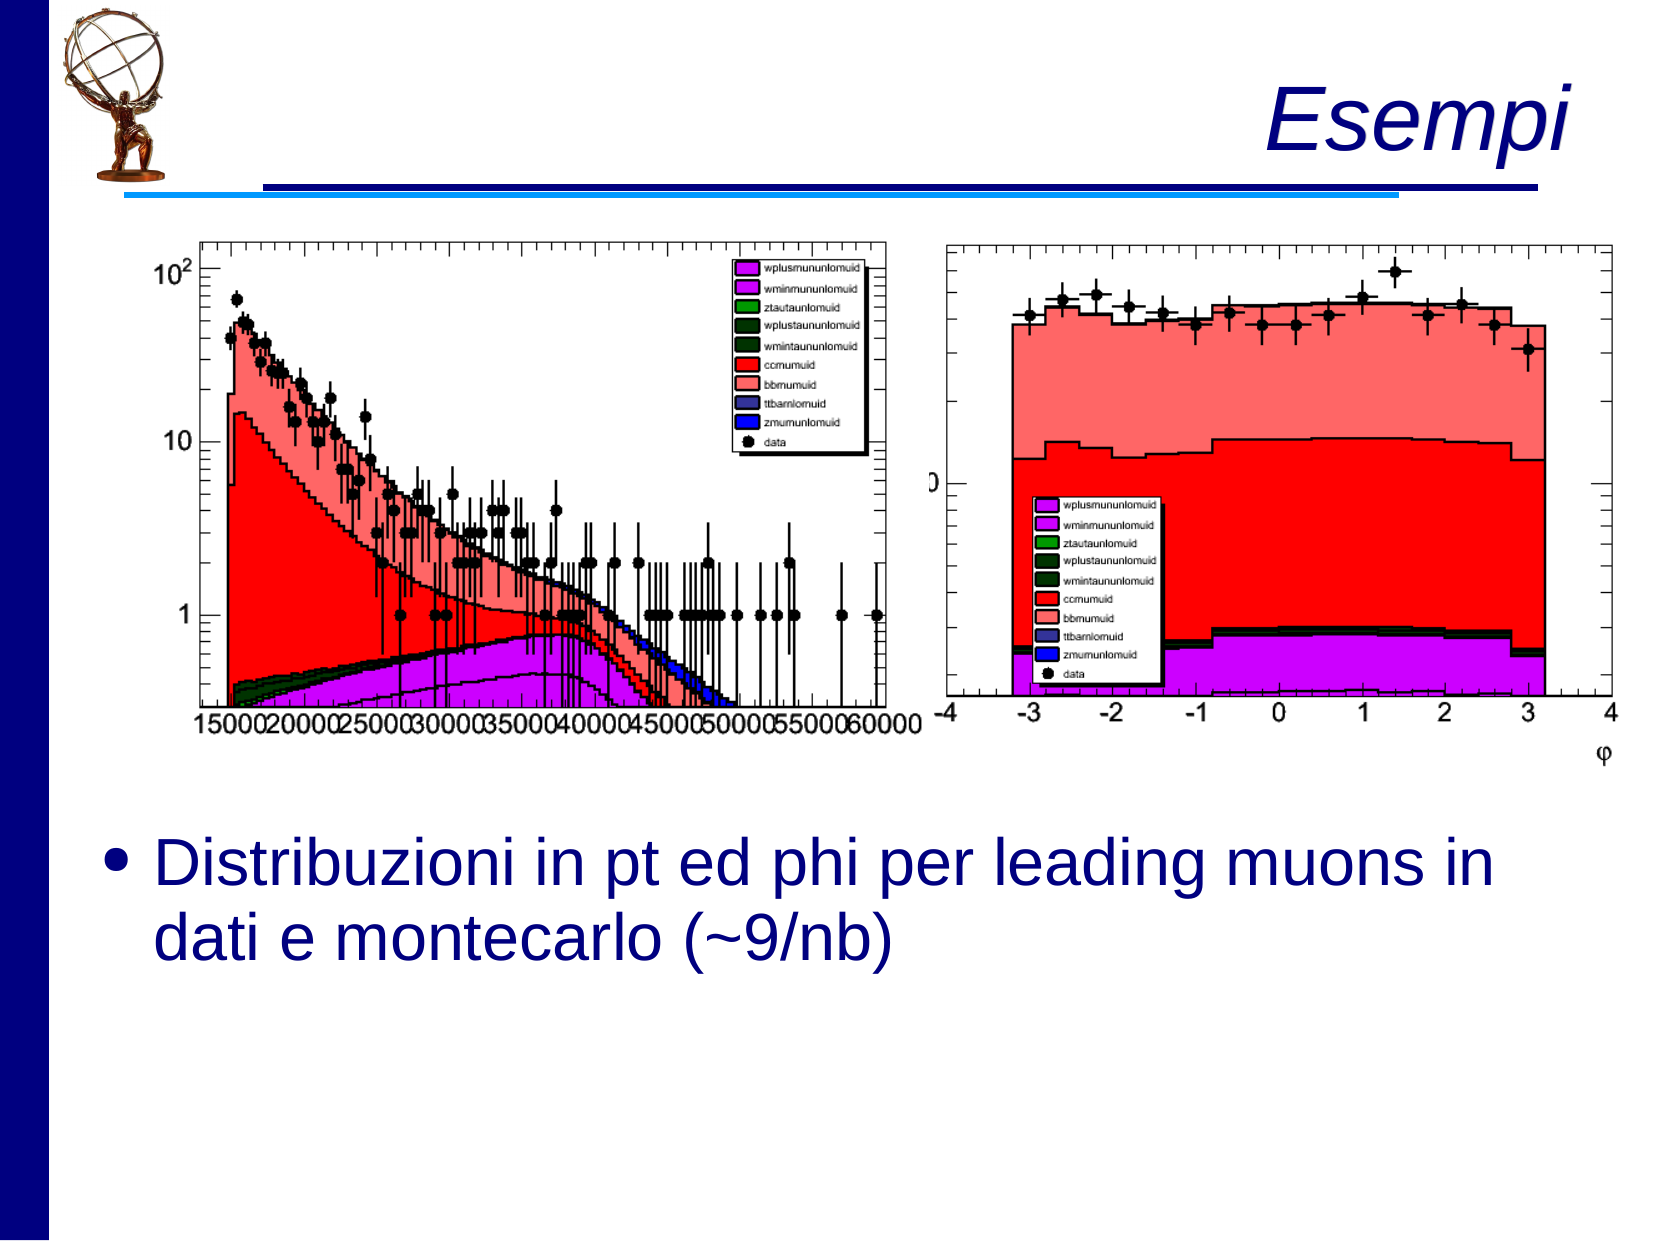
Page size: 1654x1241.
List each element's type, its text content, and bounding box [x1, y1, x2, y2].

list Distribuzioni in pt ed phi per leading muons in dati e montecarlo (~9/nb) [82, 825, 1571, 1044]
picture [61, 213, 1654, 802]
title Esempi [82, 56, 1571, 181]
picture [57, 5, 170, 186]
